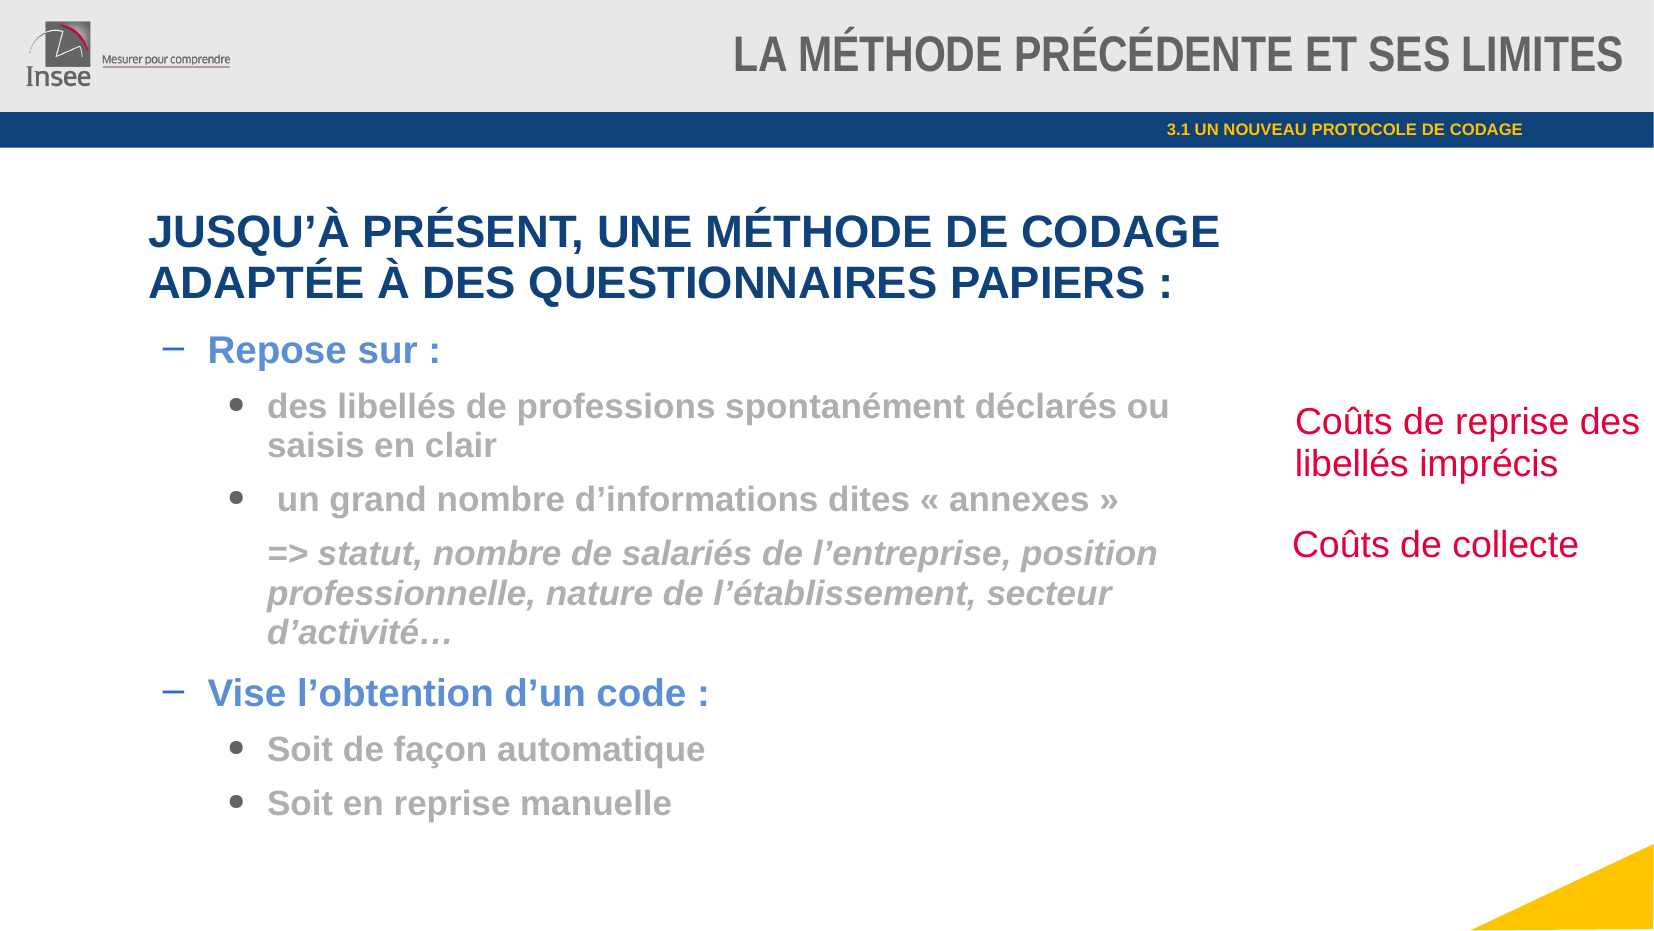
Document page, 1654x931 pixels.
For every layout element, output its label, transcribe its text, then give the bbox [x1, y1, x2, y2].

text_box Coûts de collecte [1281, 523, 1625, 608]
title La méthode précédente et ses limites [265, 0, 1625, 107]
list Jusqu’à présent, une méthode de codage adaptée à des questionnaires papiers : Repose sur : des libellés de professions spontanément déclarés ou saisis en clair un grand nombre d’informations dites « annexes » => statut, nombre de salariés de l’entreprise, position professionnelle, nature de l’établissement, secteur d’activité… Vise l’obtention d’un code : Soit de façon automatique Soit en reprise manuelle [88, 206, 1264, 827]
picture [23, 0, 230, 89]
text_box Coûts de reprise des libellés imprécis [1269, 393, 1654, 524]
